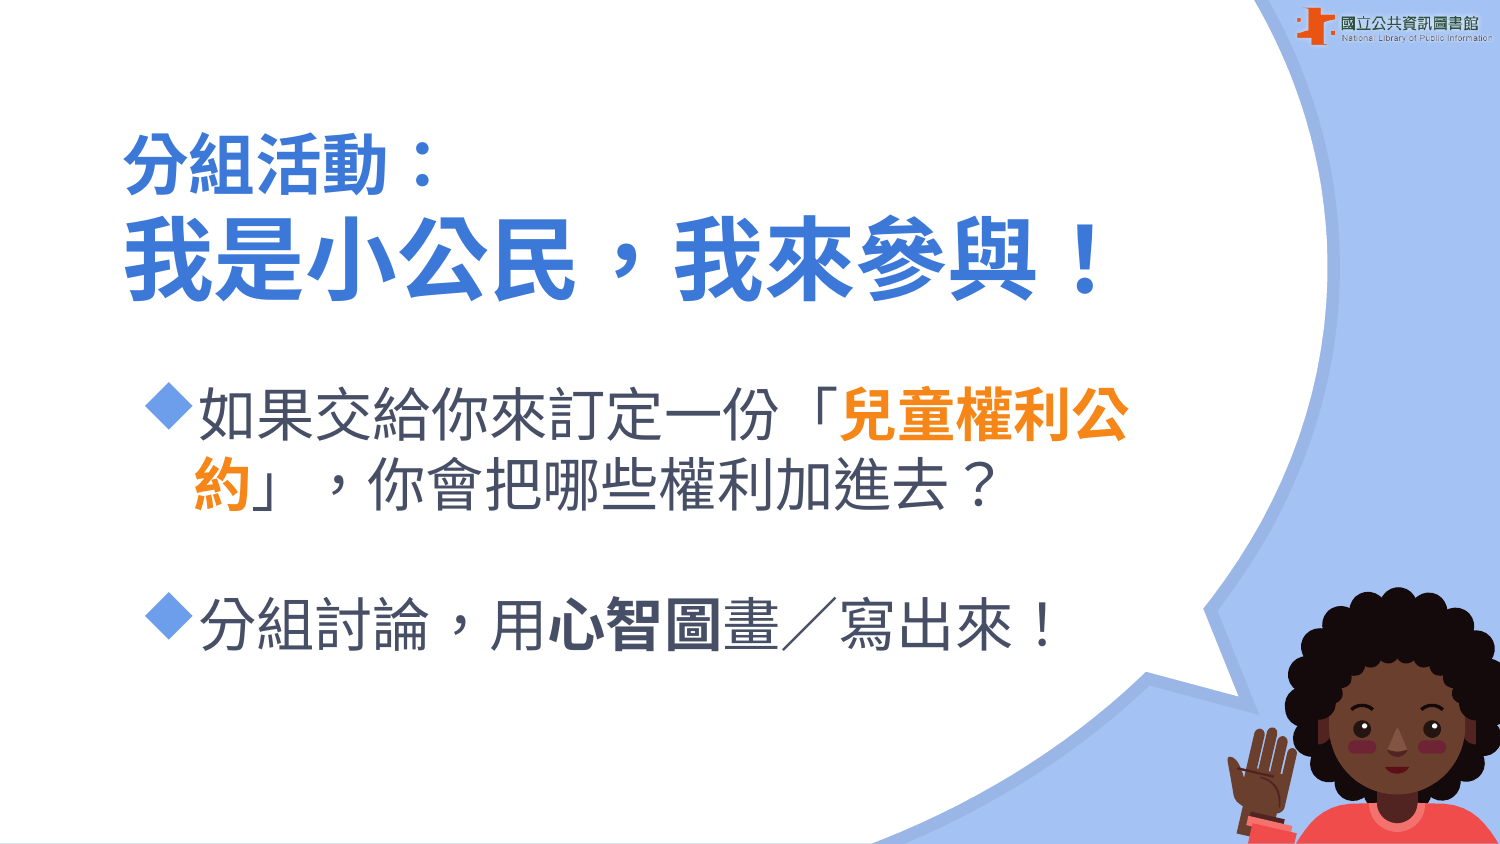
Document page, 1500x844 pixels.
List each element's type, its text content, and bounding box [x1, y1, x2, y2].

picture [1287, 0, 1500, 52]
list 如果交給你來訂定一份「兒童權利公約」，你會把哪些權利加進去？ 分組討論，用心智圖畫／寫出來！ [107, 363, 1311, 721]
title 分組活動： 我是小公民，我來參與！ [107, 121, 1293, 328]
text_box [1227, 587, 1500, 844]
